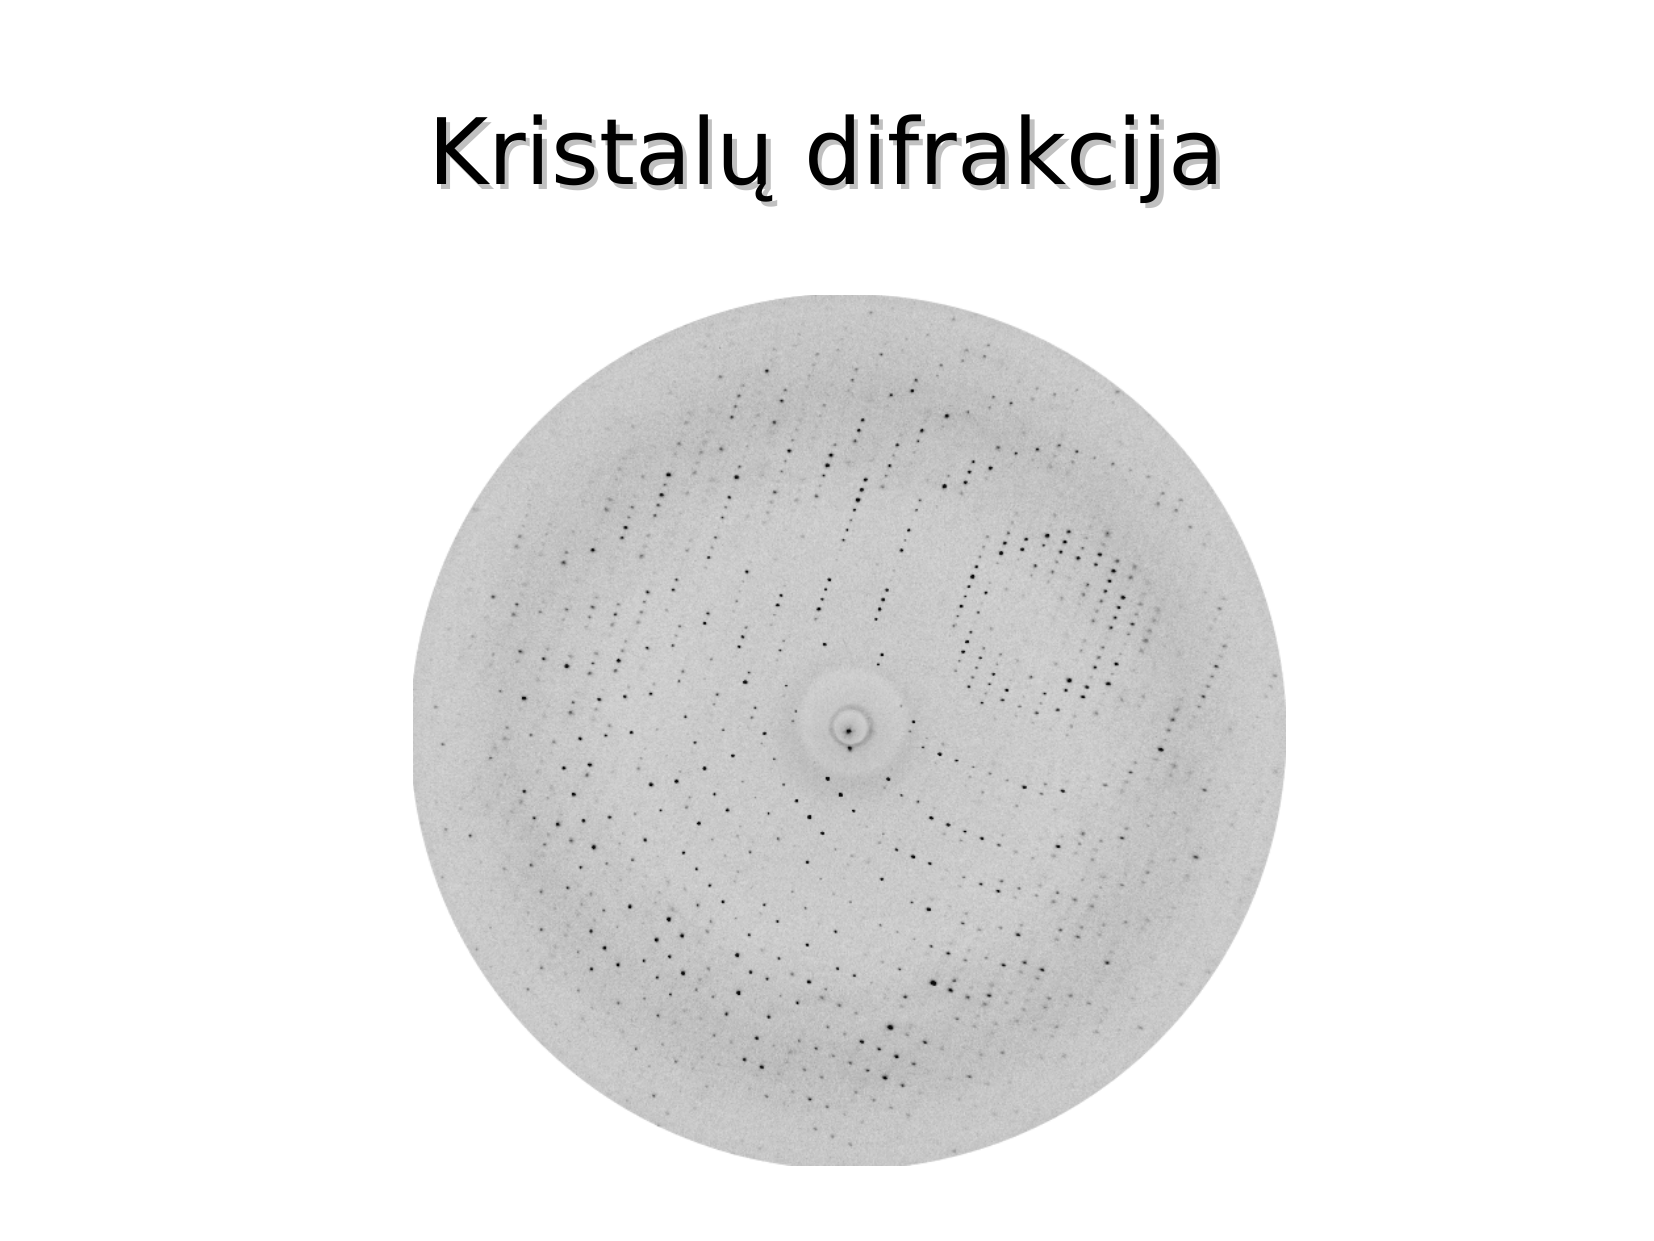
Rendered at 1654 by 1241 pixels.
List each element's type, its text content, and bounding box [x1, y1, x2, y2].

picture [413, 295, 1286, 1166]
title Kristalų difrakcija [82, 56, 1571, 250]
